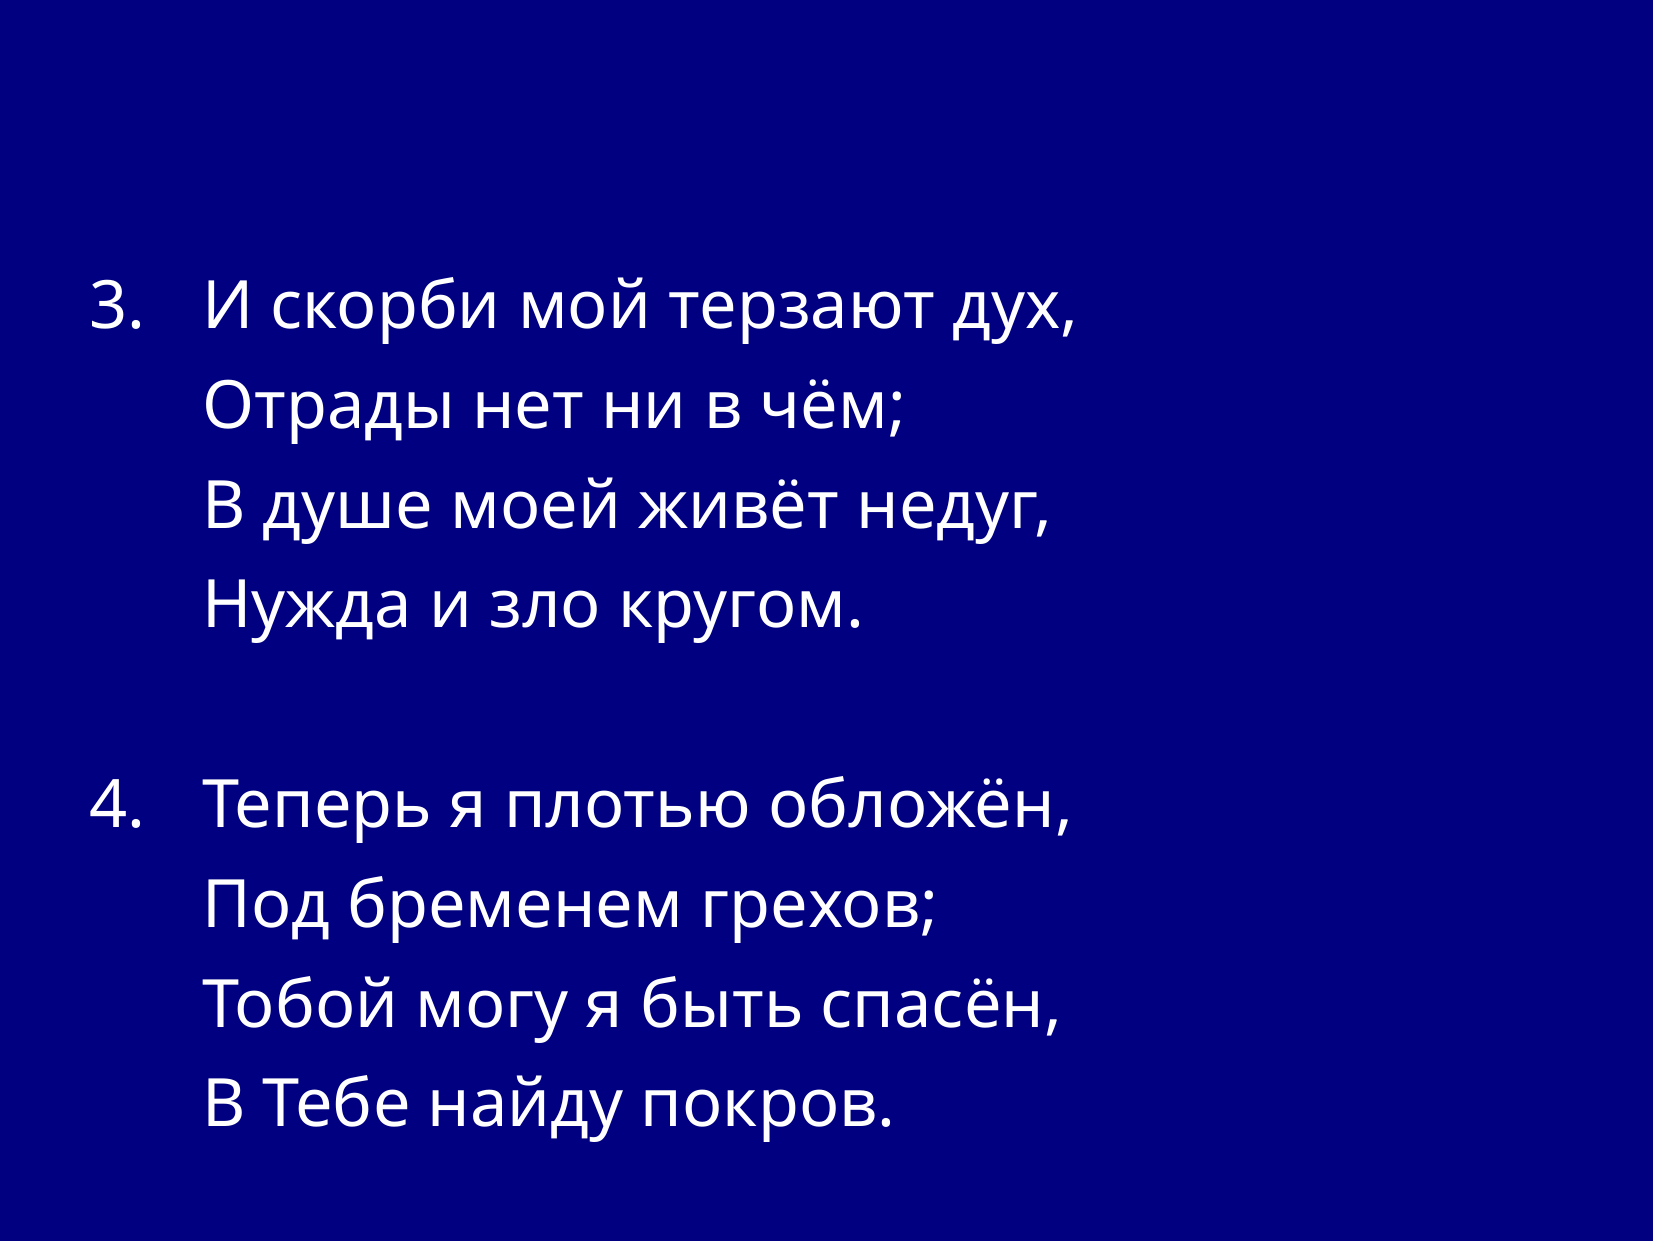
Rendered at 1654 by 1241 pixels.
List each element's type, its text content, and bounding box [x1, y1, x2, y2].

text_box 3. И скорби мой терзают дух, Отрады нет ни в чём; В душе моей живёт недуг, Нужда и зло кругом. 4. Теперь я плотью обложён, Под бременем грехов; Тобой могу я быть спасён, В Тебе найду покров. [75, 150, 1576, 1163]
